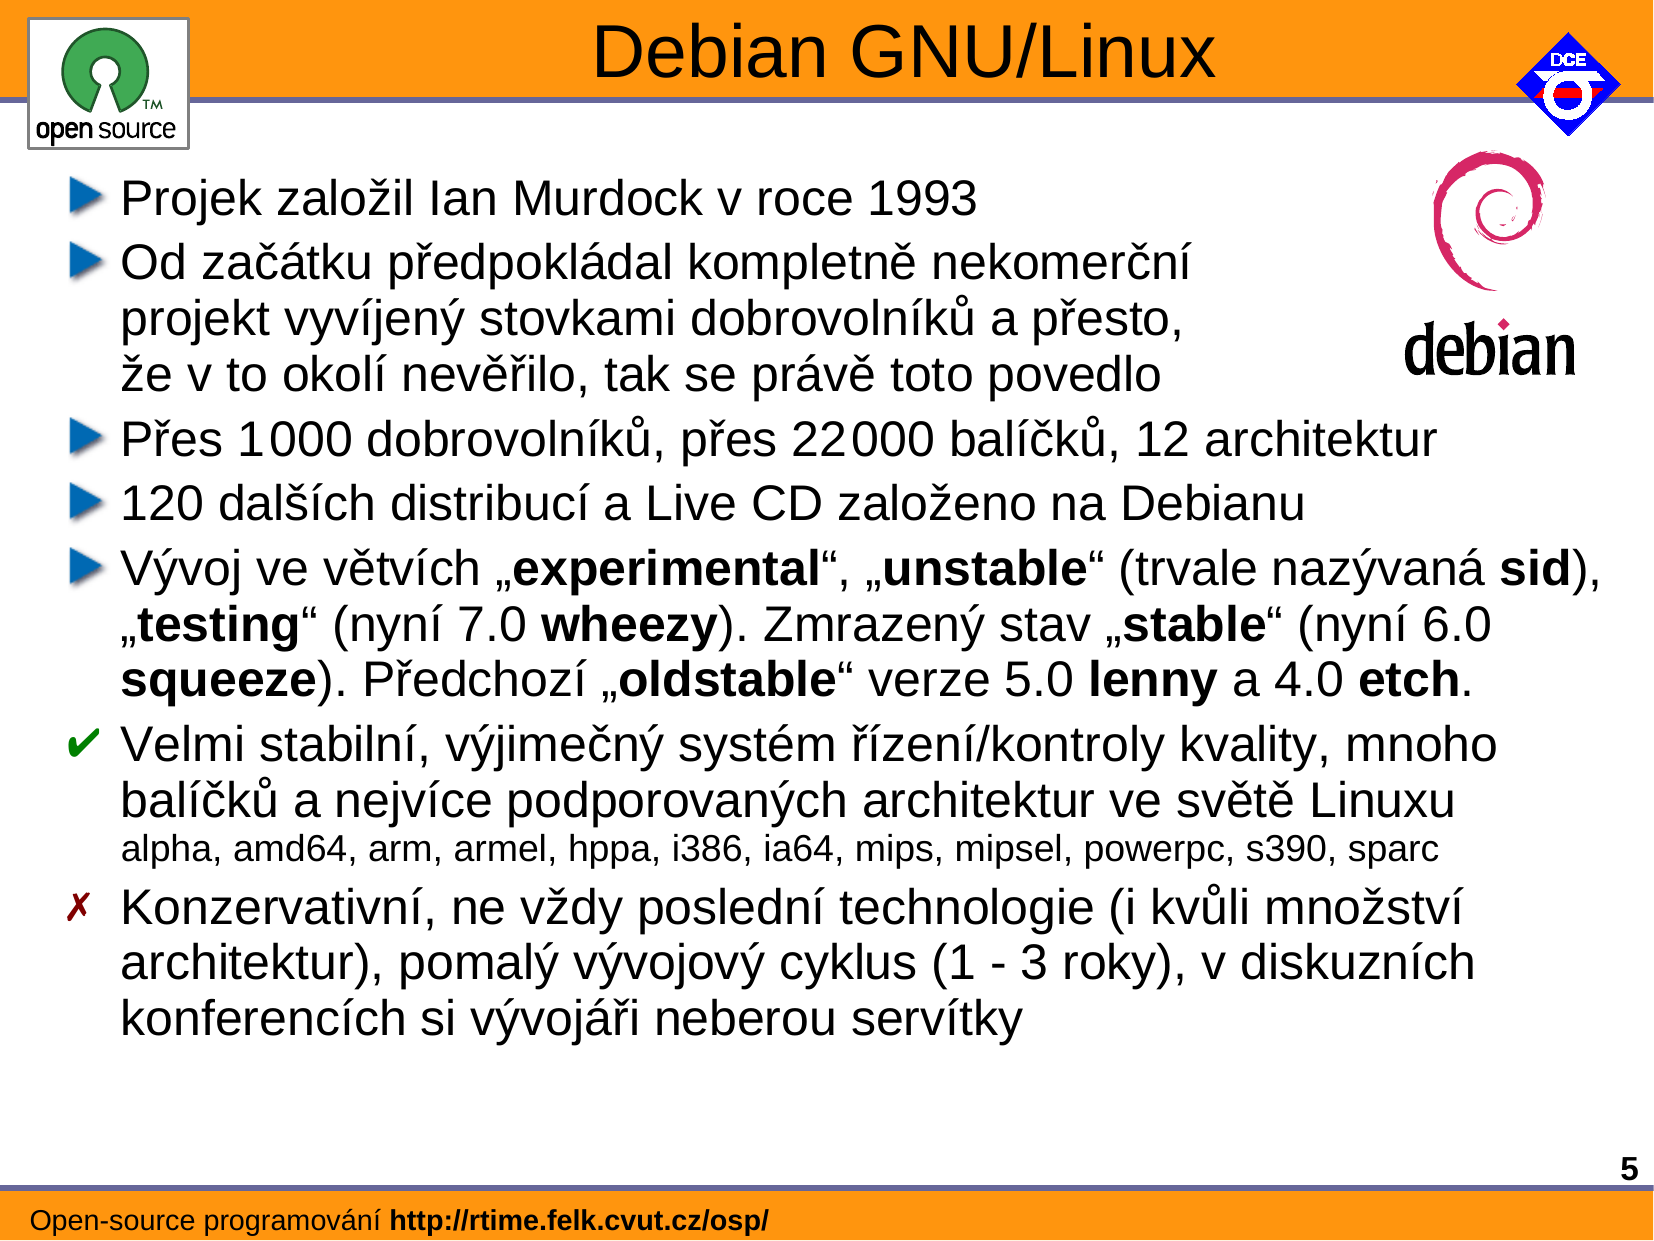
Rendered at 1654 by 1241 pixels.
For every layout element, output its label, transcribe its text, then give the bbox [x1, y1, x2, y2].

text_box [1512, 334, 1541, 376]
text_box [1436, 334, 1464, 376]
text_box [1545, 334, 1576, 375]
list Projek založil Ian Murdock v roce 1993 Od začátku předpokládal kompletně nekomerční projekt vyvíjený stovkami dobrovolníků a přesto, že v to okolí nevěřilo, tak se právě toto povedlo Přes 1 000 dobrovolníků, přes 22 000 balíčků, 12 architektur 120 dalších distribucí a Live CD založeno na Debianu Vývoj ve větvích „experimental“, „unstable“ (trvale nazývaná sid), „testing“ (nyní 7.0 wheezy). Zmrazený stav „stable“ (nyní 6.0 squeeze). Předchozí „oldstable“ verze 5.0 lenny a 4.0 etch. Velmi stabilní, výjimečný systém řízení/kontroly kvality, mnoho balíčků a nejvíce podporovaných architektur ve světě Linuxu alpha, amd64, arm, armel, hppa, i386, ia64, mips, mipsel, powerpc, s390, sparc Konzervativní, ne vždy poslední technologie (i kvůli množství architektur), pomalý vývojový cyklus (1 - 3 roky), v diskuzních konferencích si vývojáři neberou servítky [49, 169, 1613, 1146]
text_box [1497, 334, 1509, 375]
title Debian GNU/Linux [178, 4, 1631, 98]
text_box [1433, 150, 1546, 291]
text_box [1463, 320, 1496, 376]
text_box [1497, 318, 1510, 331]
text_box [1404, 320, 1436, 376]
